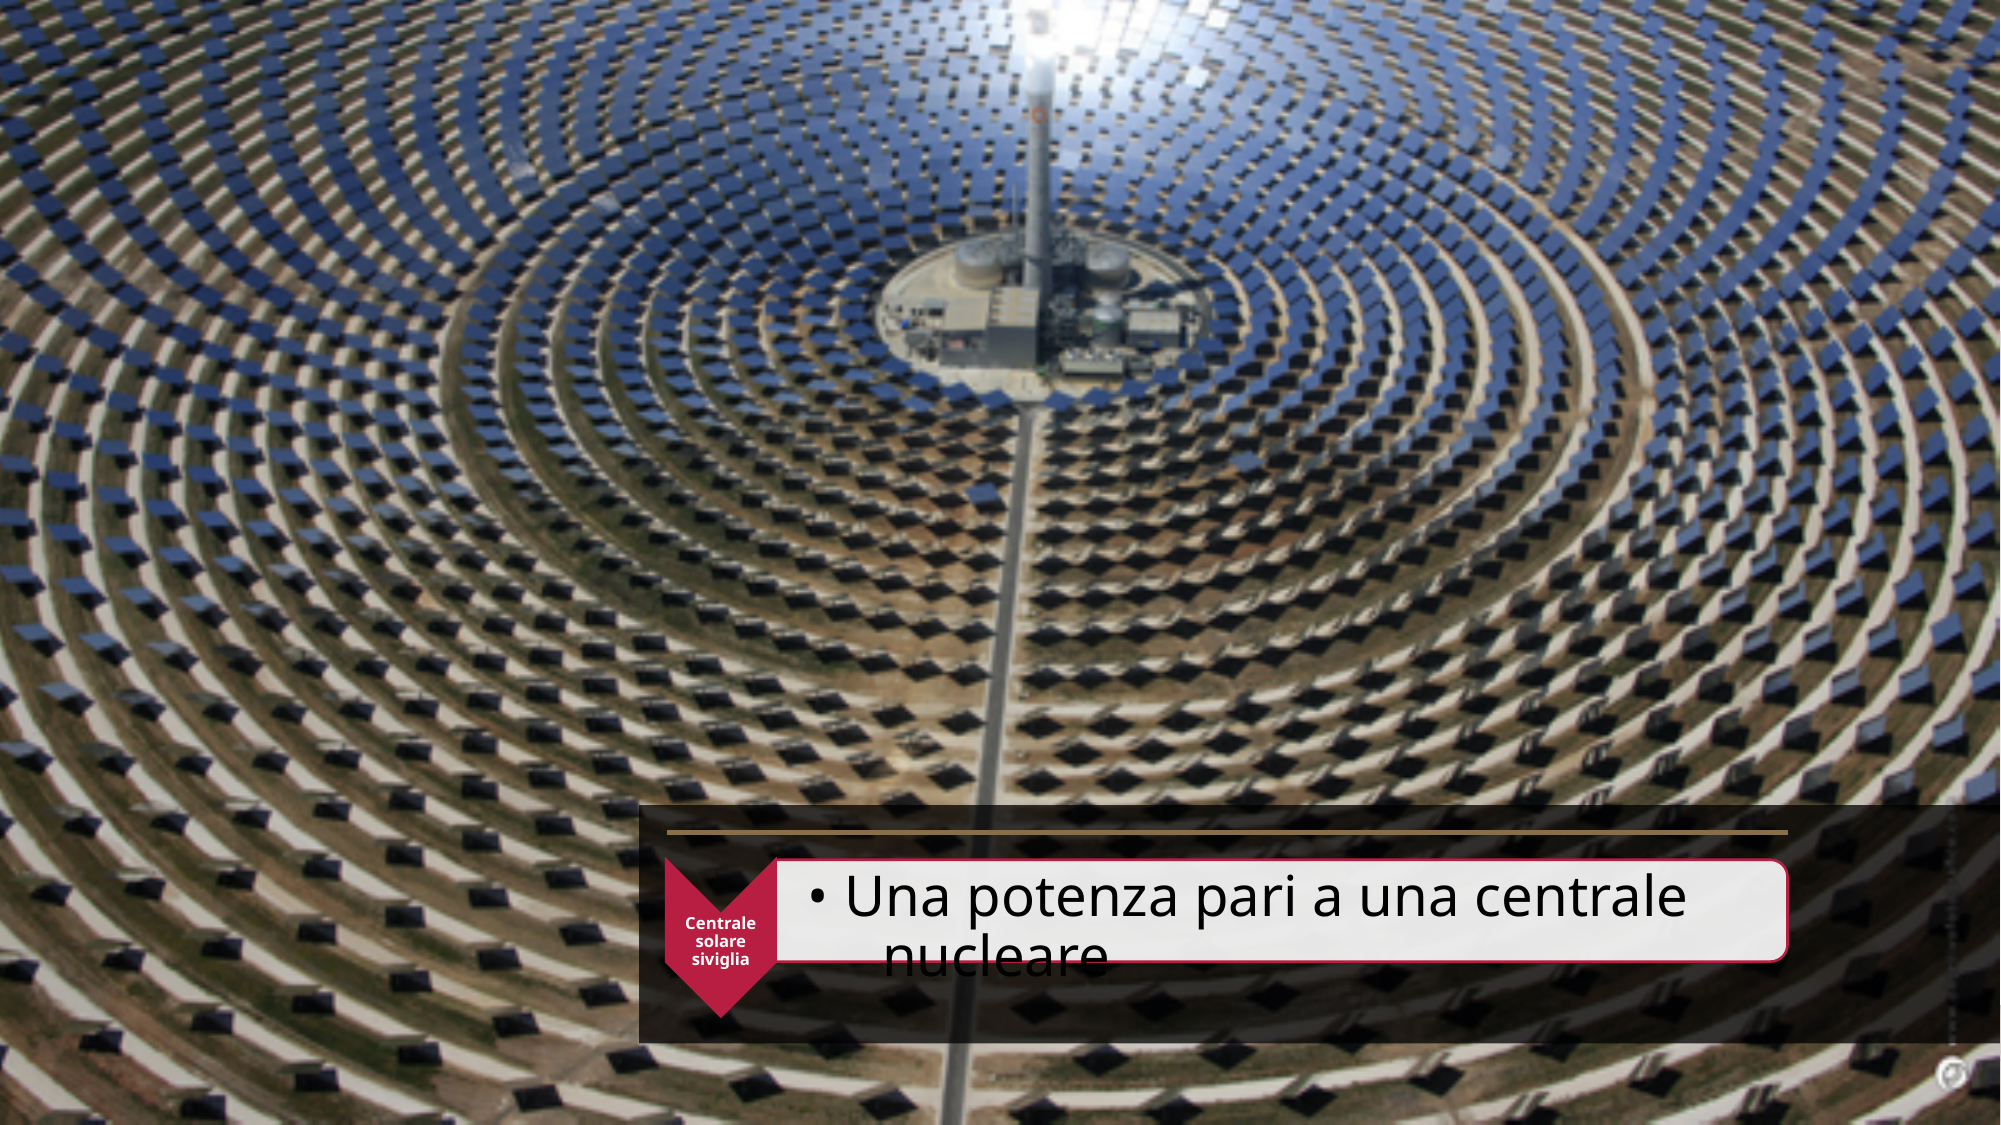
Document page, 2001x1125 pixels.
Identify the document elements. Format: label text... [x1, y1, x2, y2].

picture [0, 0, 2000, 1125]
text_box [639, 805, 2000, 1043]
text_box Centrale solare siviglia [666, 859, 776, 1017]
text_box Una potenza pari a una centrale nucleare [775, 859, 1788, 962]
